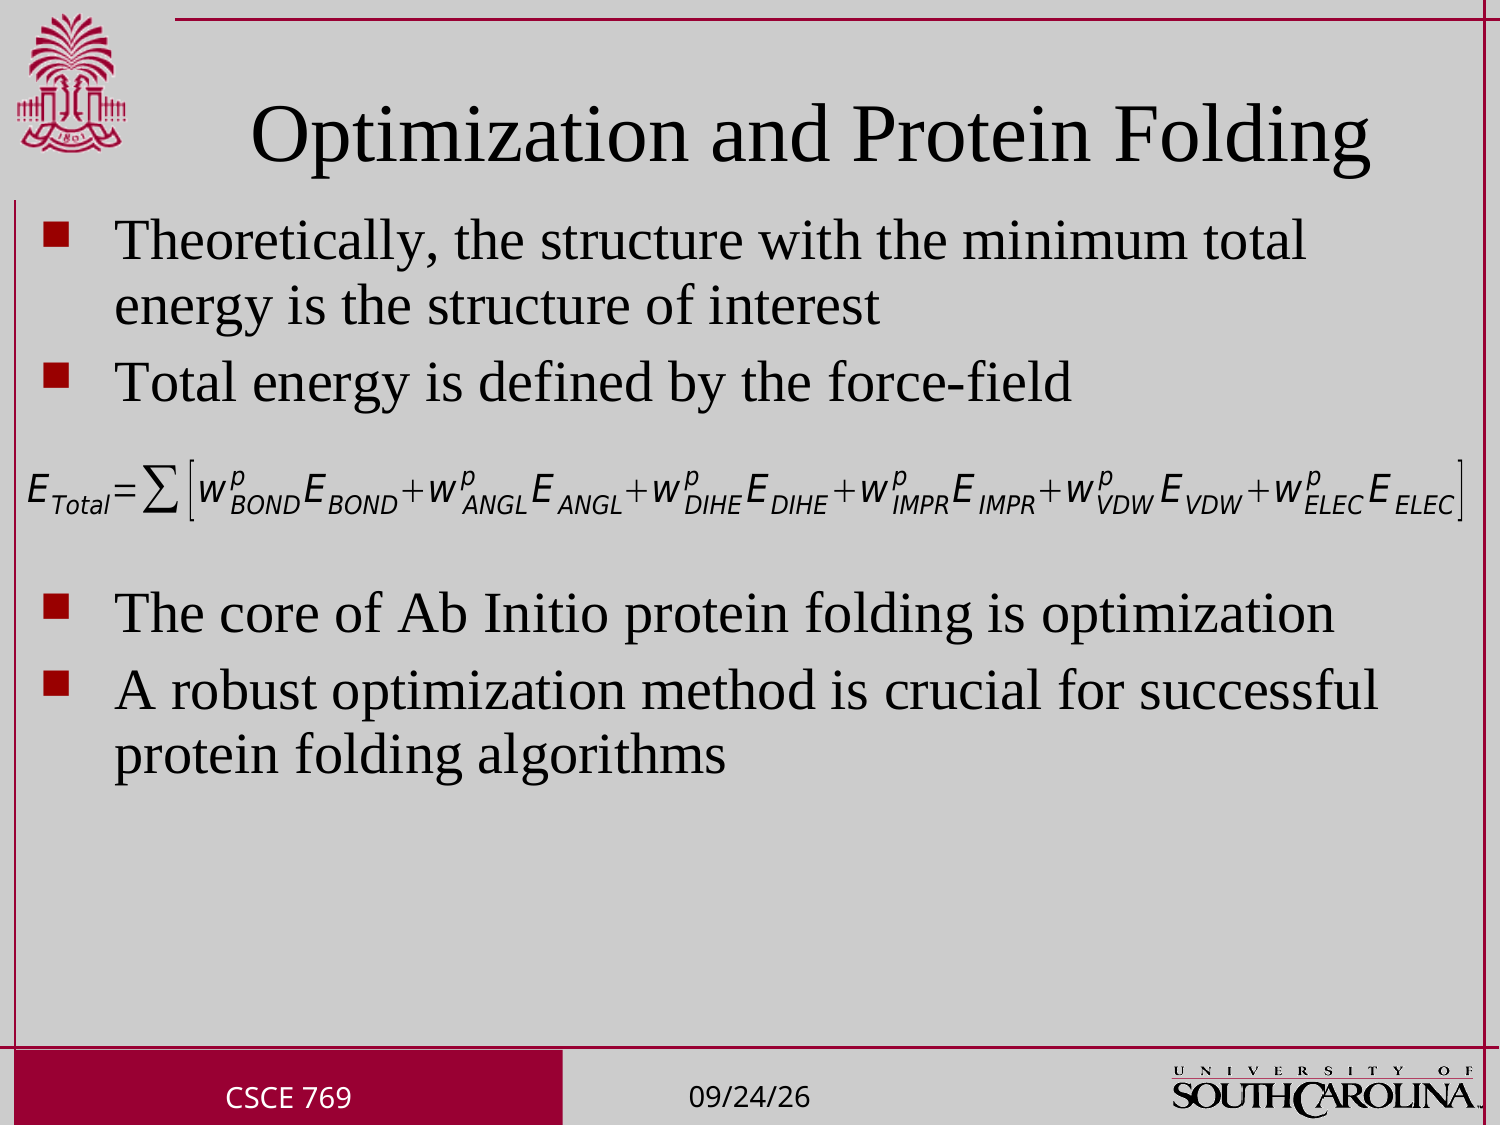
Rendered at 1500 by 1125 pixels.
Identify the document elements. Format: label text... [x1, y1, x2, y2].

list Theoretically, the structure with the minimum total energy is the structure of interest Total energy is defined by the force-field The core of Ab Initio protein folding is optimization A robust optimization method is crucial for successful protein folding algorithms [24, 200, 1476, 1028]
picture [1162, 1049, 1483, 1125]
chart [1395, 458, 1473, 524]
picture [12, 12, 131, 155]
title Optimization and Protein Folding [174, 9, 1450, 188]
text_box [18, 458, 1395, 533]
